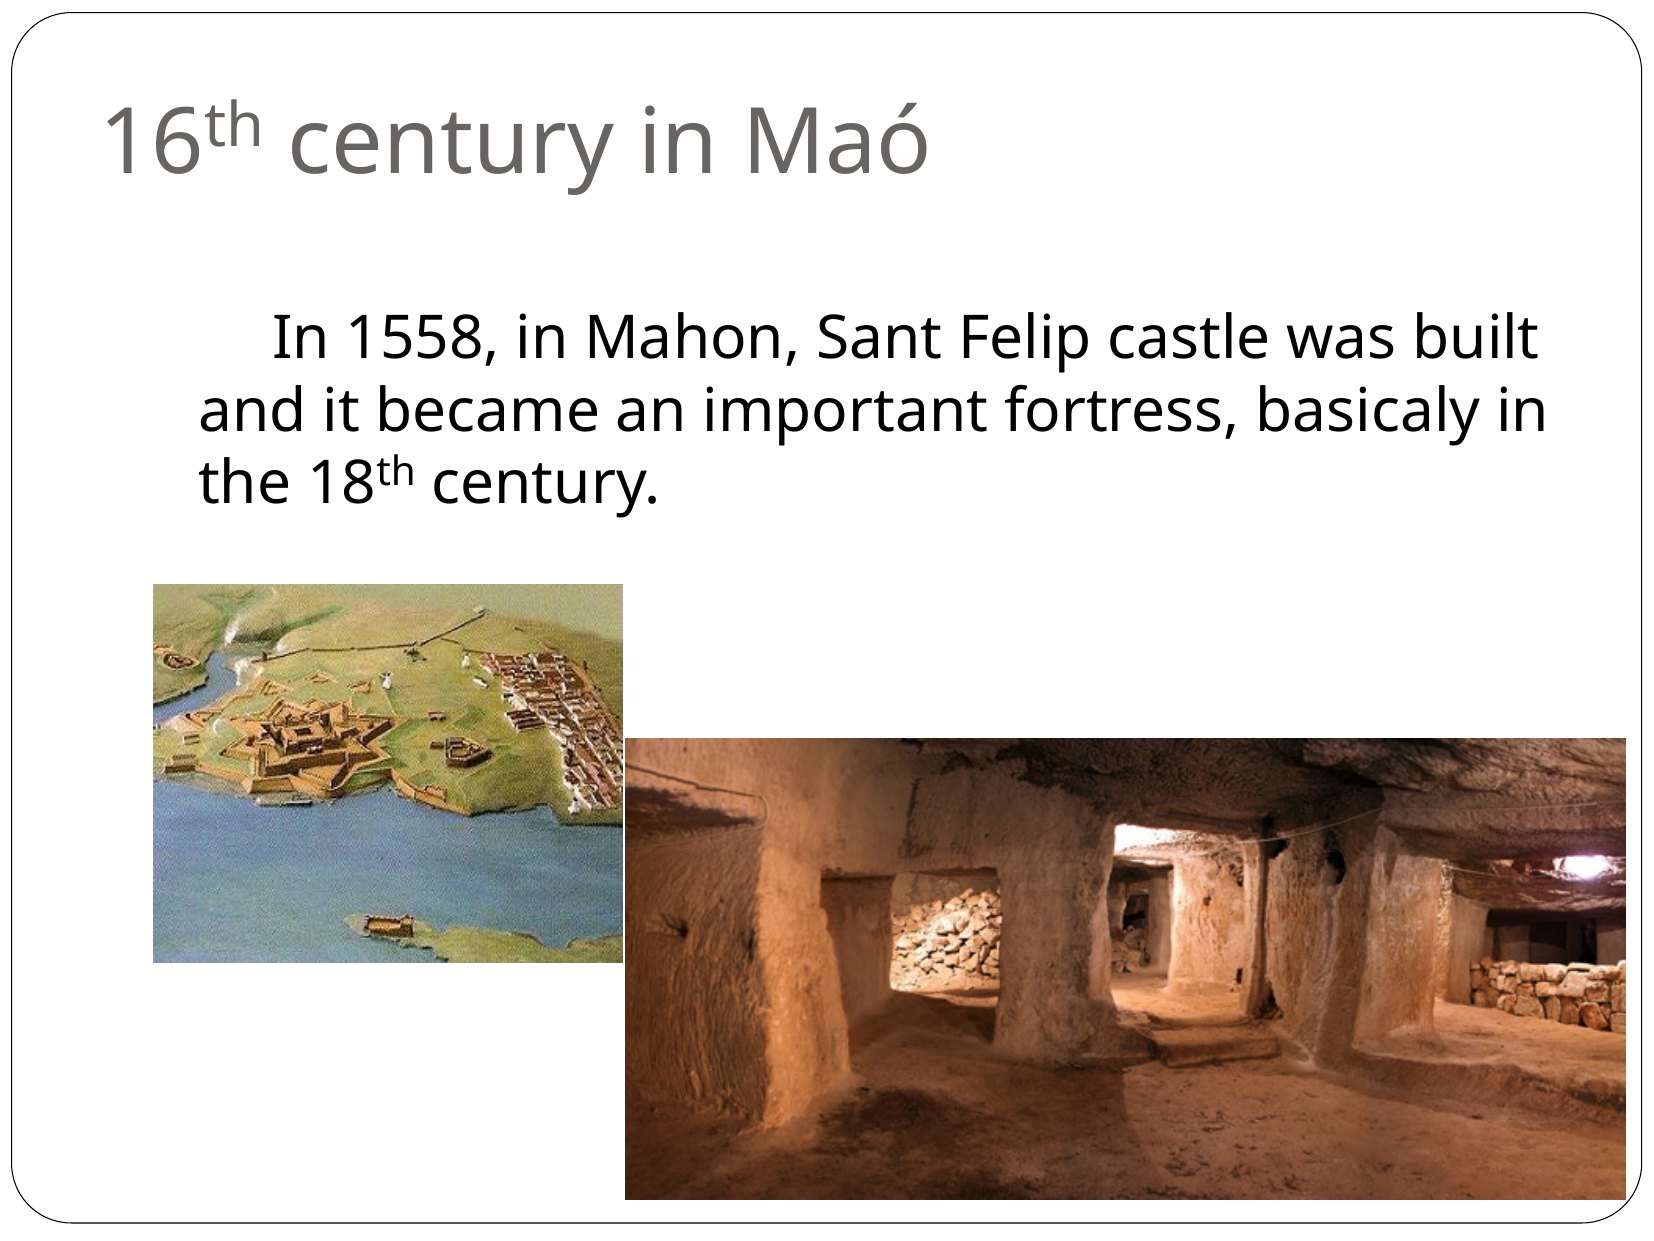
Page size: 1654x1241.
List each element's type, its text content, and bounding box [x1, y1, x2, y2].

picture [153, 584, 623, 963]
title 16th century in Maó [82, 73, 1571, 209]
picture [625, 738, 1626, 1200]
list In 1558, in Mahon, Sant Felip castle was built and it became an important fortress, basicaly in the 18th century. [82, 290, 1571, 1109]
